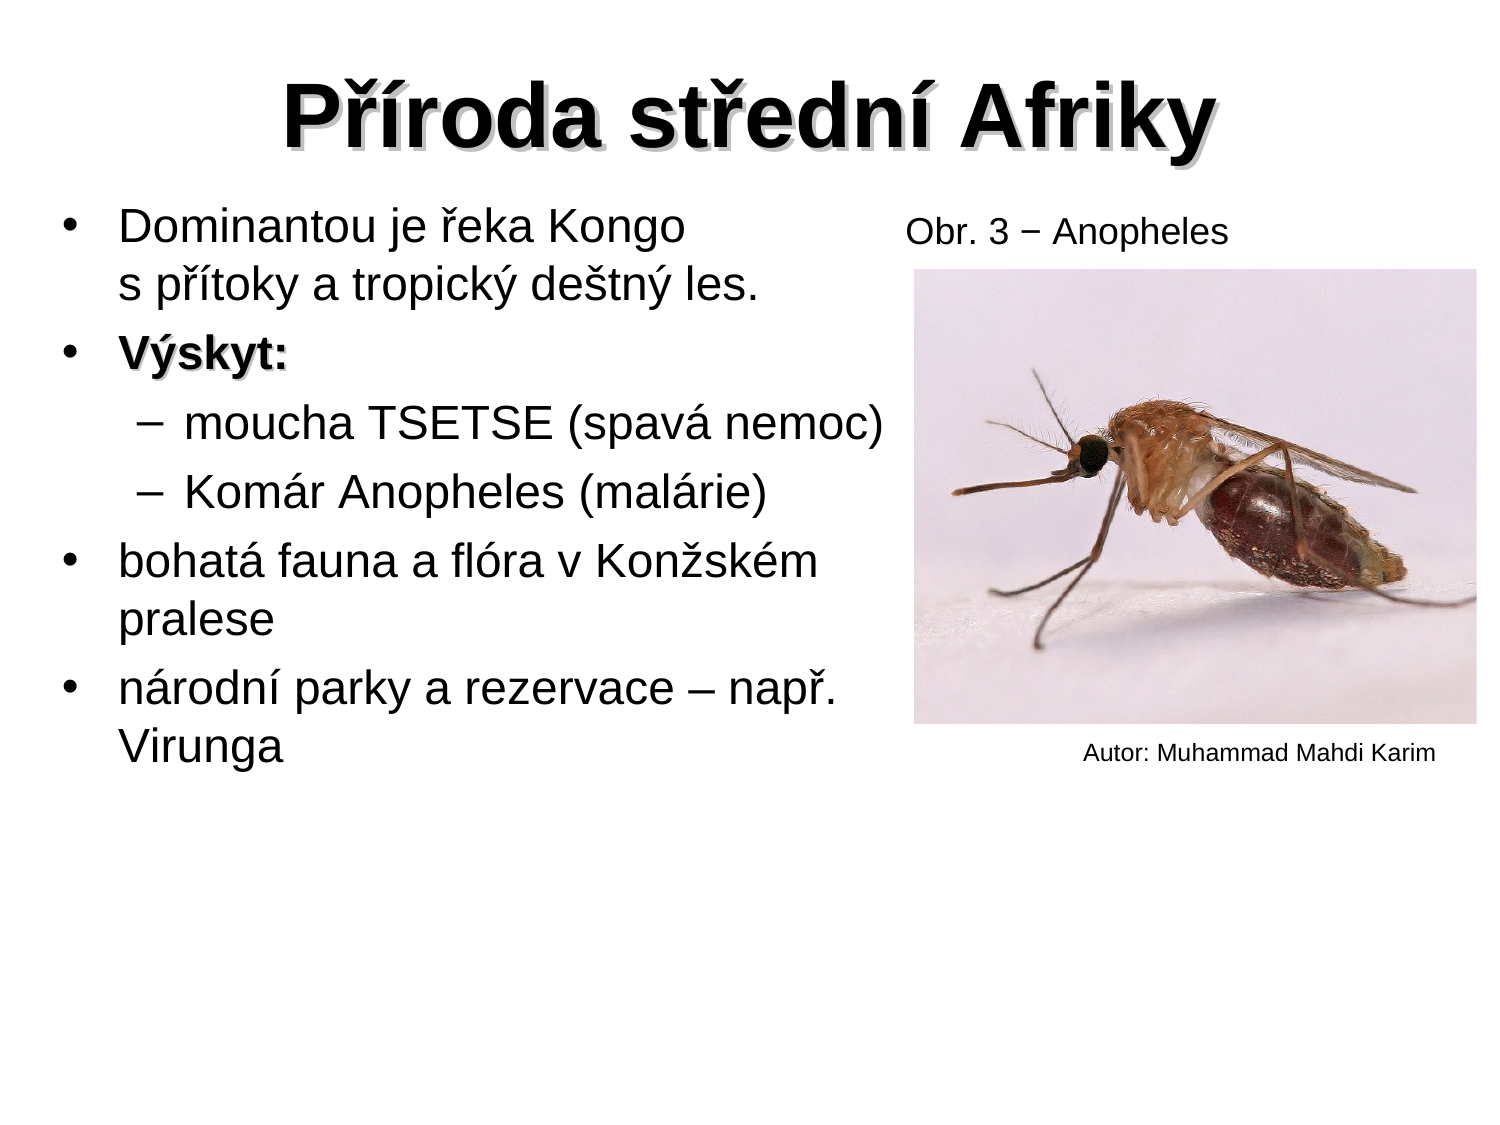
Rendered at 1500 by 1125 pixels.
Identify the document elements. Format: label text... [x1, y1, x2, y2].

picture [914, 269, 1477, 724]
text_box Obr. 3 − Anopheles [890, 199, 1430, 260]
list Dominantou je řeka Kongo s přítoky a tropický deštný les. Výskyt: moucha TSETSE (spavá nemoc) Komár Anopheles (malárie) bohatá fauna a flóra v Konžském pralese národní parky a rezervace – např. Virunga [46, 187, 961, 926]
text_box Autor: Muhammad Mahdi Karim [1068, 715, 1463, 777]
title Příroda střední Afriky [75, 45, 1426, 176]
